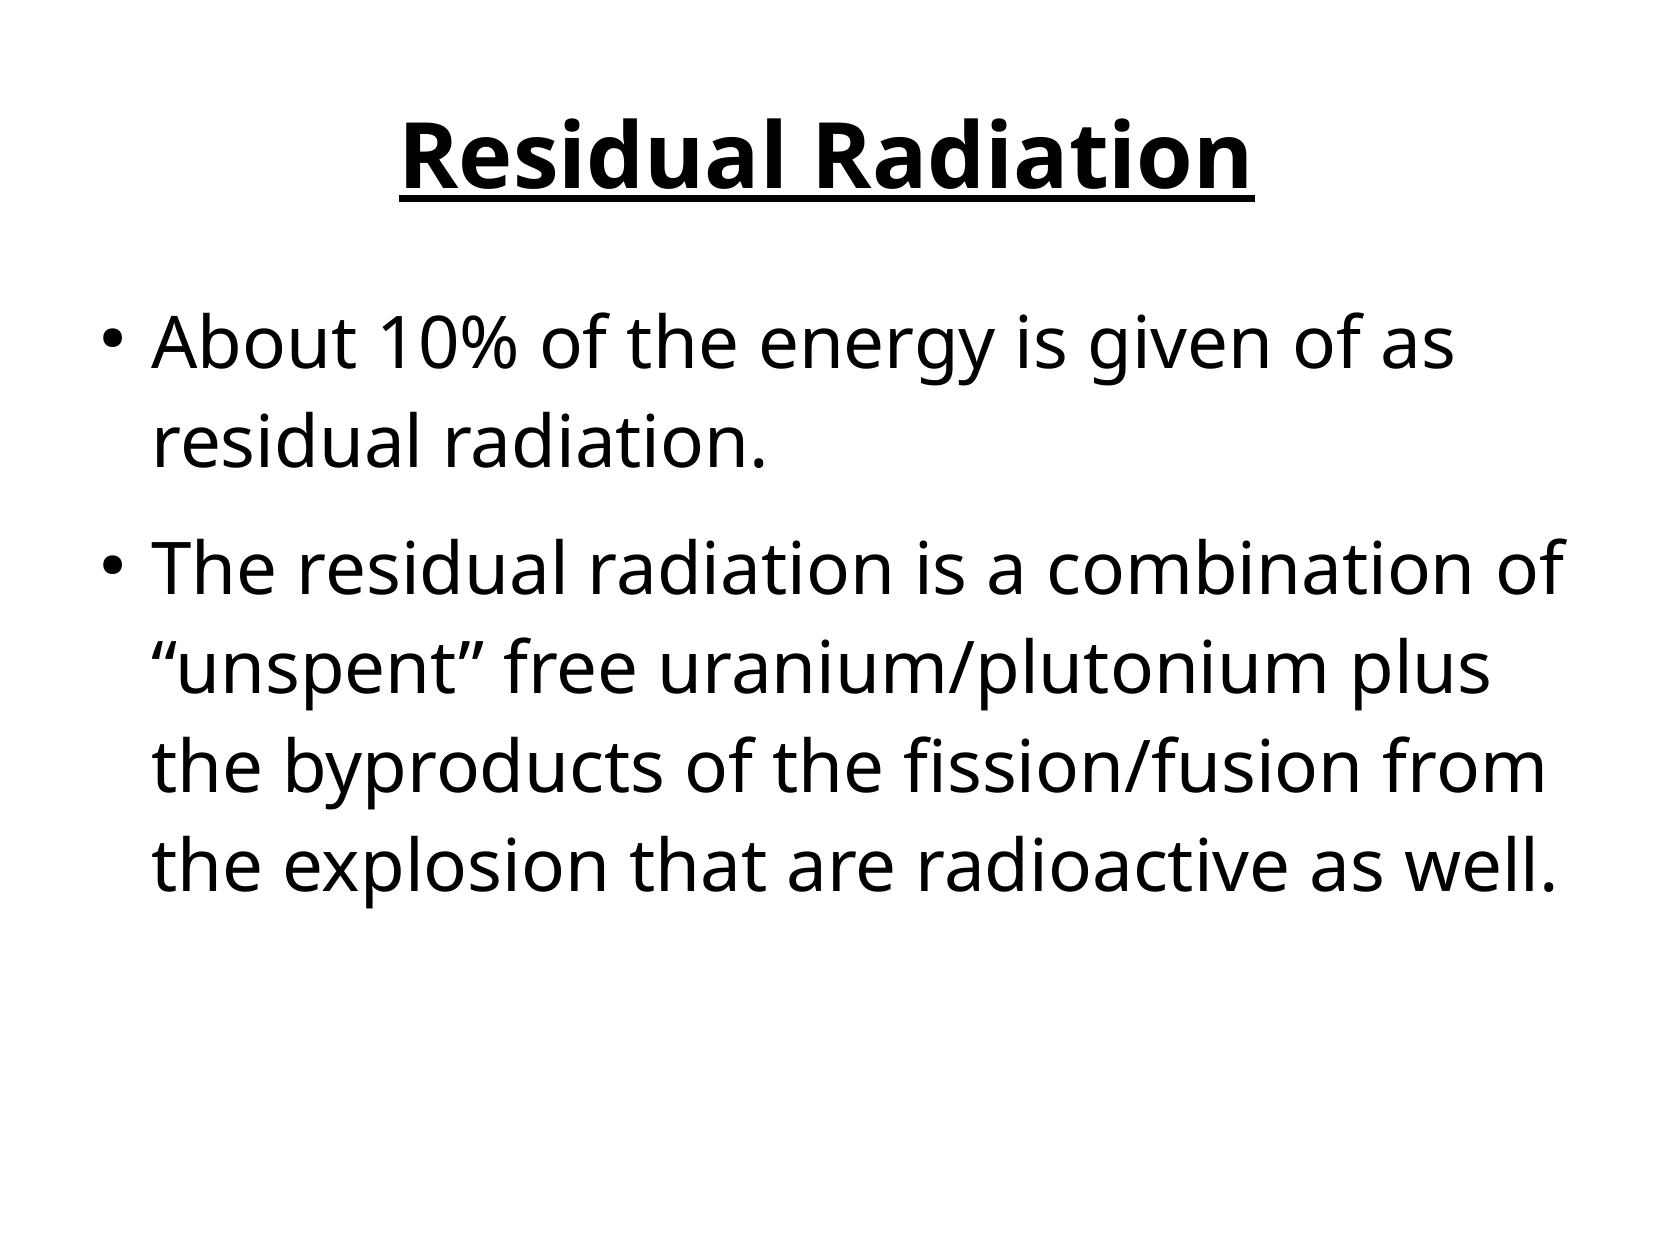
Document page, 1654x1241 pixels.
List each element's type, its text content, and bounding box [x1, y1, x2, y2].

list About 10% of the energy is given of as residual radiation. The residual radiation is a combination of “unspent” free uranium/plutonium plus the byproducts of the fission/fusion from the explosion that are radioactive as well. [82, 290, 1571, 1010]
title Residual Radiation [82, 49, 1571, 257]
